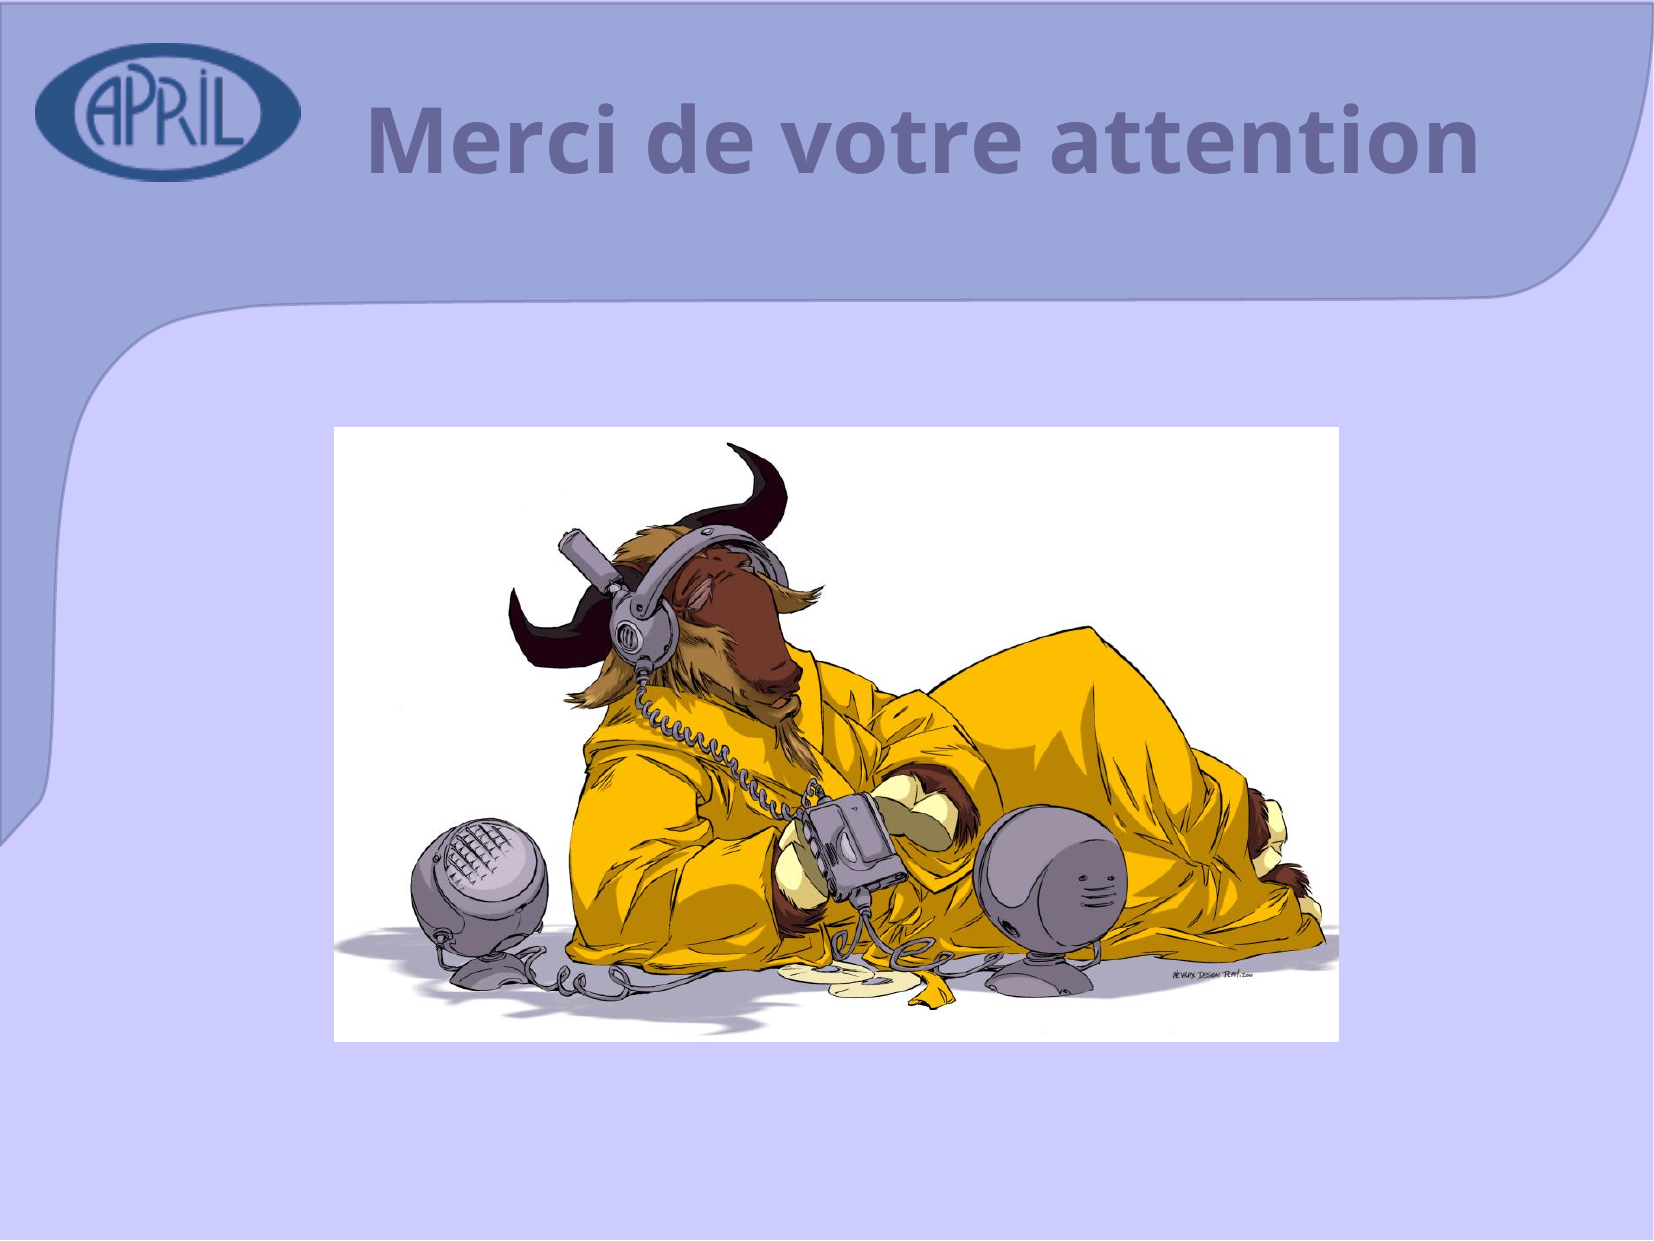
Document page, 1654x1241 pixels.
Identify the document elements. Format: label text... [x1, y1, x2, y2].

picture [35, 43, 301, 182]
title Merci de votre attention [313, 30, 1534, 245]
picture [334, 427, 1339, 1042]
